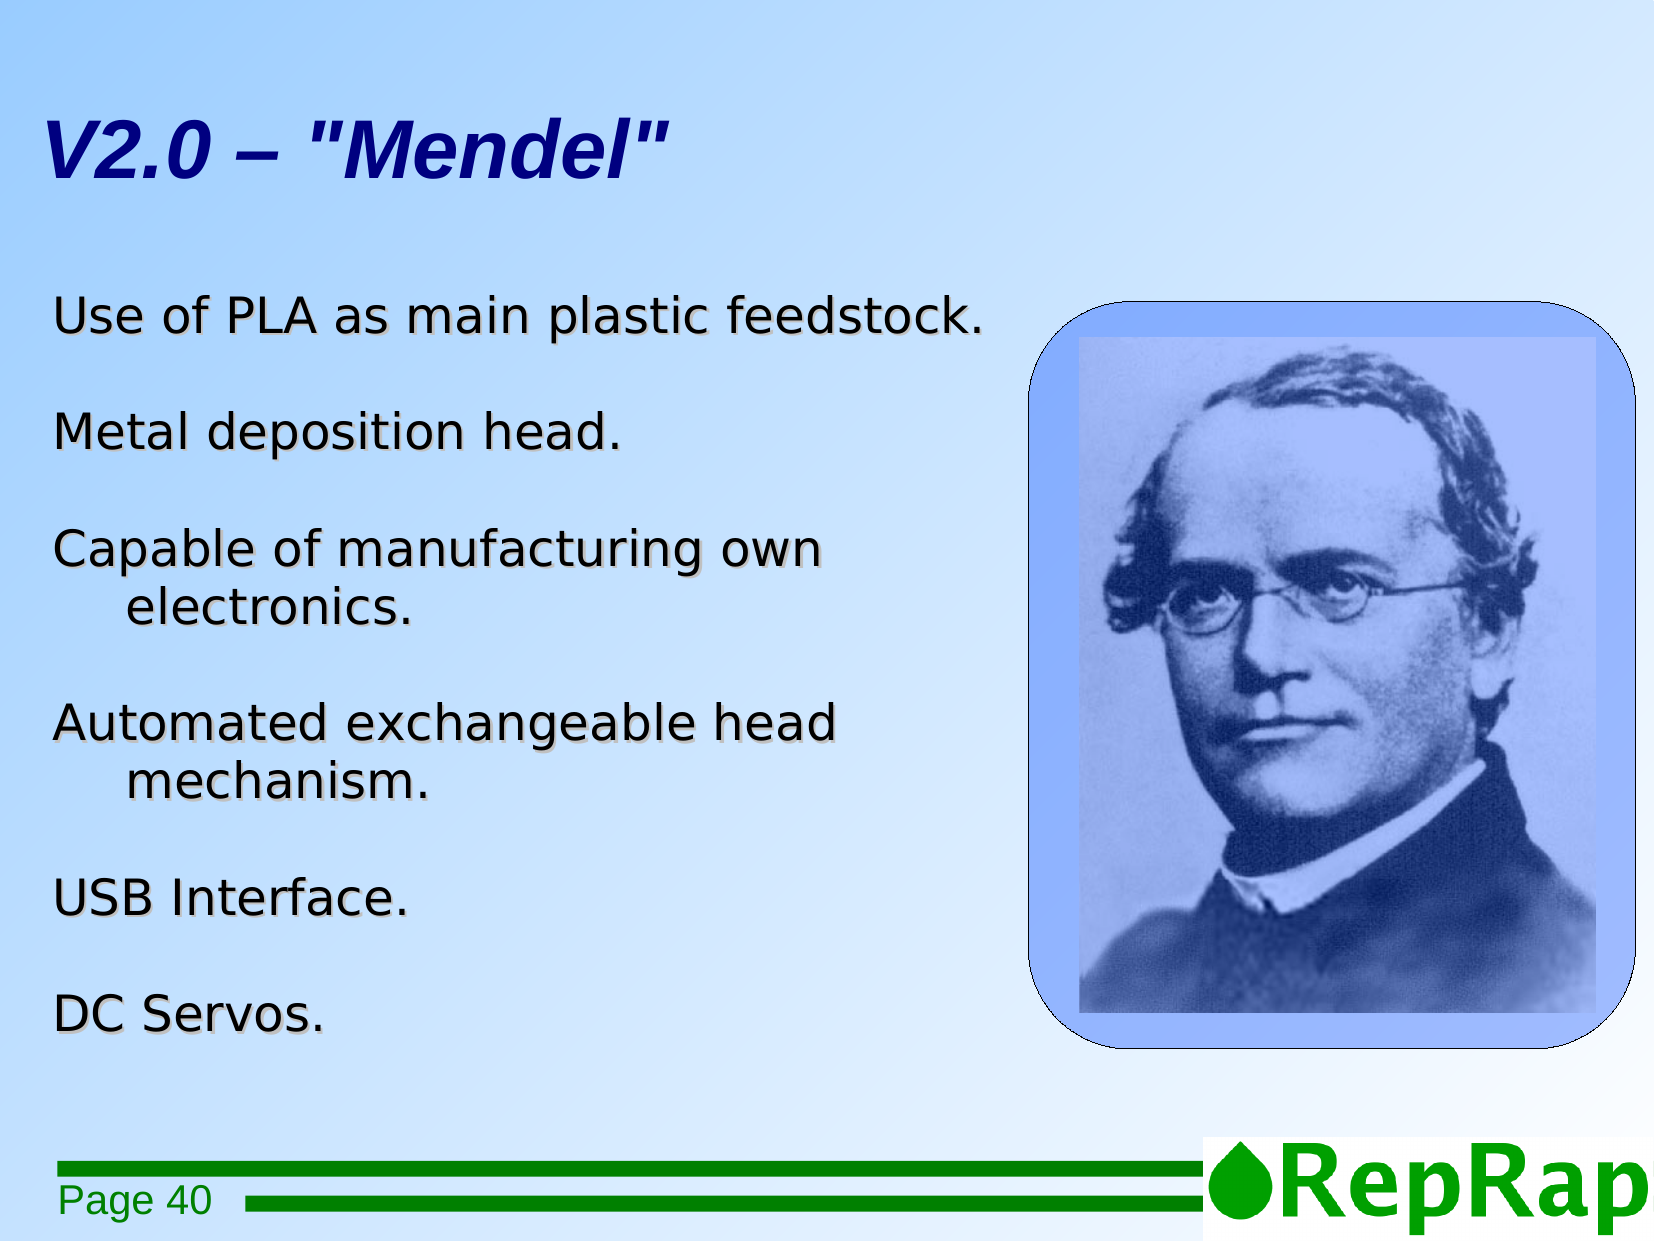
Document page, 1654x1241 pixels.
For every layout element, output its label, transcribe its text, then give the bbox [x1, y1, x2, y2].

title V2.0 – "Mendel" [40, 46, 1534, 254]
picture [1203, 1137, 1654, 1241]
text_box [1085, 301, 1636, 1049]
text_box Use of PLA as main plastic feedstock. Metal deposition head. Capable of manufacturing own electronics. Automated exchangeable head mechanism. USB Interface. DC Servos. [52, 286, 1085, 1097]
